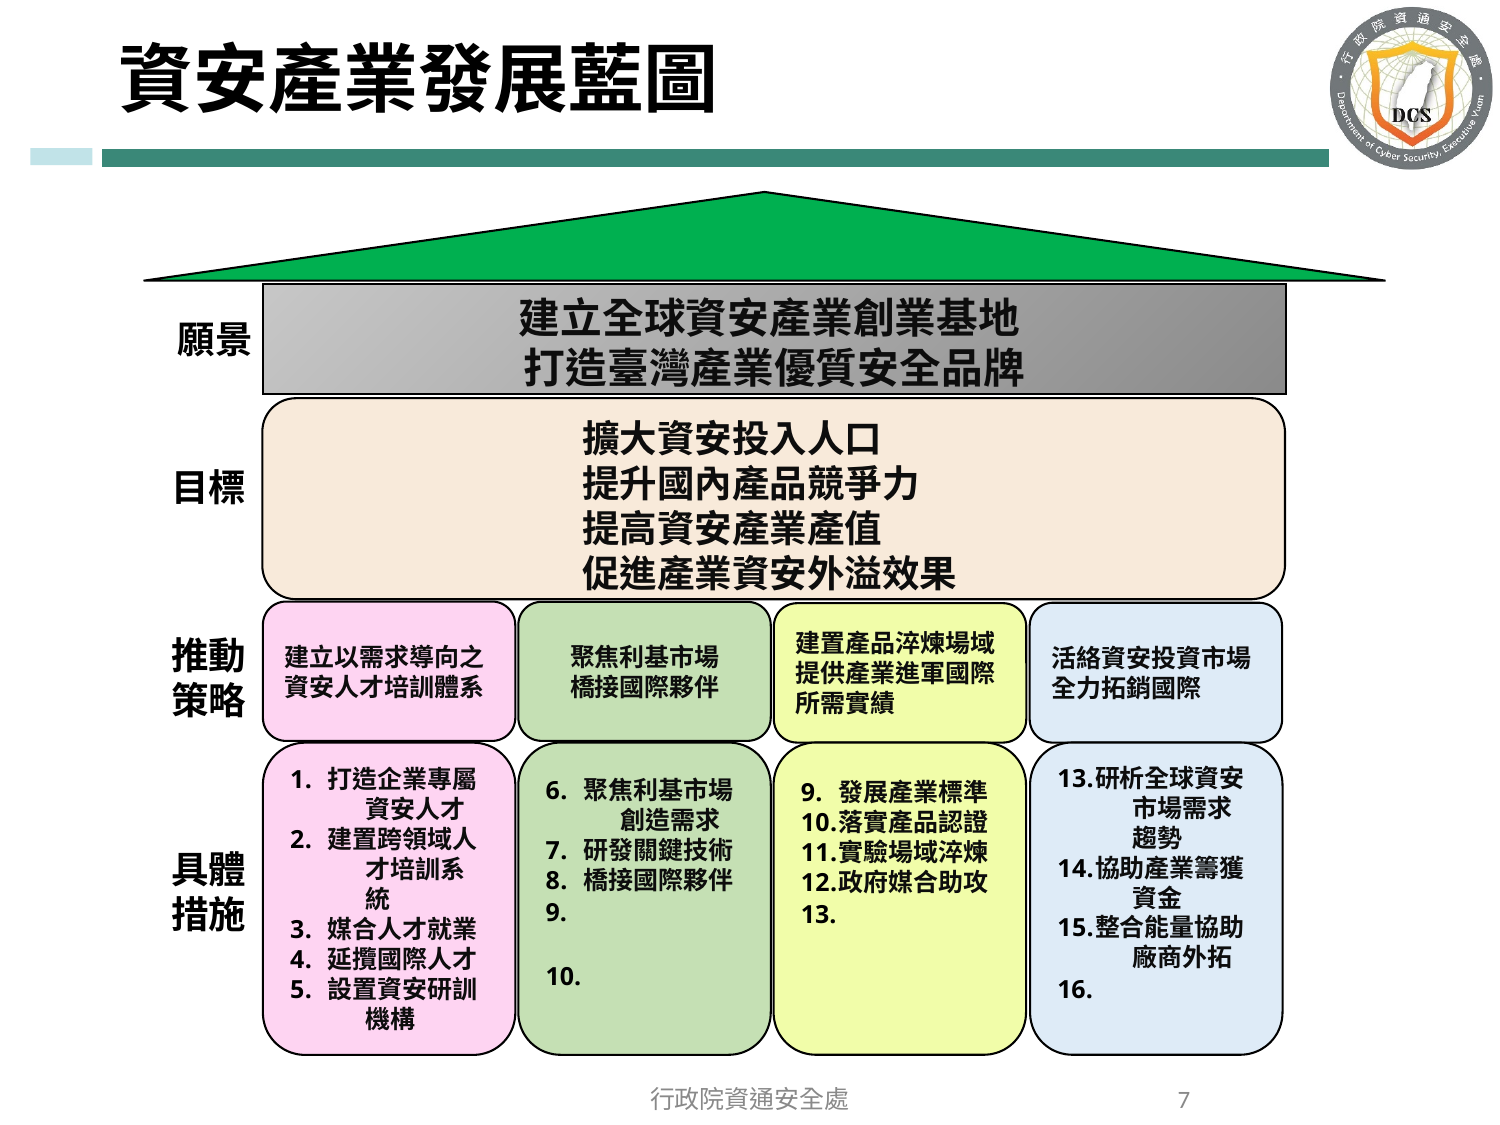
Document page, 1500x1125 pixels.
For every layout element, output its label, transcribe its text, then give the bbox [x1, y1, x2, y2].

title 資安產業發展藍圖 [103, 21, 1397, 142]
text_box 聚焦利基市場創造需求 研發關鍵技術 橋接國際夥伴 [518, 742, 771, 1055]
text_box 打造企業專屬資安人才 建置跨領域人才培訓系統 媒合人才就業 延攬國際人才 設置資安研訓機構 [262, 742, 516, 1055]
text_box 研析全球資安市場需求趨勢 協助產業籌獲資金 整合能量協助廠商外拓 [1030, 742, 1283, 1055]
text_box 建立全球資安產業創業基地 打造臺灣產業優質安全品牌 [263, 284, 1286, 394]
text_box 建立以需求導向之資安人才培訓體系 [262, 601, 516, 741]
text_box 擴大資安投入人口 提升國內產品競爭力 提高資安產業產值 促進產業資安外溢效果 [262, 398, 1285, 600]
text_box 願景 [162, 308, 276, 370]
text_box [143, 191, 1386, 281]
text_box 聚焦利基市場 橋接國際夥伴 [518, 601, 771, 741]
text_box 具體措施 [156, 838, 270, 945]
text_box [1162, 1076, 1500, 1120]
text_box 目標 [156, 455, 270, 517]
text_box 行政院資通安全處 [496, 1076, 1004, 1120]
text_box 建置產品淬煉場域提供產業進軍國際所需實績 [773, 603, 1027, 743]
text_box 發展產業標準 落實產品認證 實驗場域淬煉 政府媒合助攻 [773, 742, 1027, 1055]
text_box 推動 策略 [156, 624, 270, 731]
text_box 活絡資安投資市場全力拓銷國際 [1029, 602, 1283, 743]
